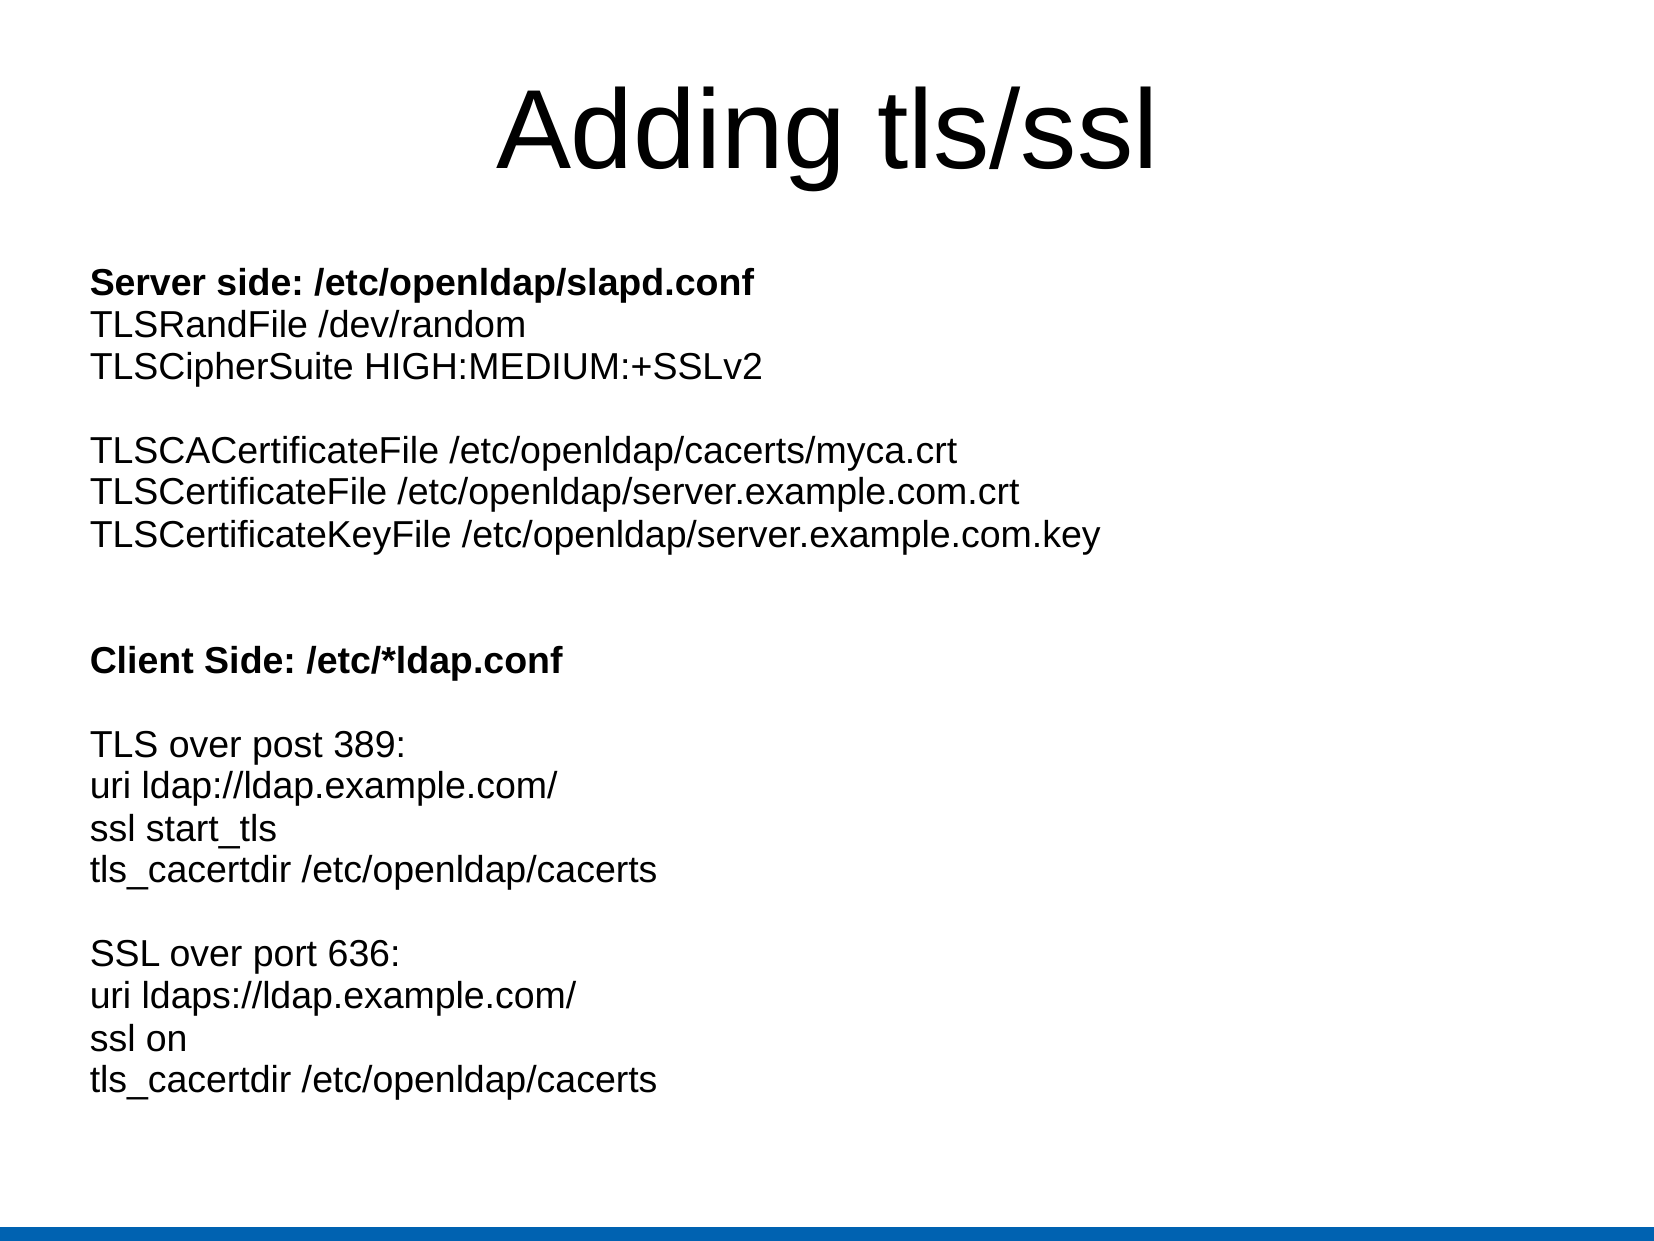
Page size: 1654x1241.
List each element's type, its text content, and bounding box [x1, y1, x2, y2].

title Adding tls/ssl [121, 26, 1533, 234]
text_box Server side: /etc/openldap/slapd.conf TLSRandFile /dev/random TLSCipherSuite HIGH:MEDIUM:+SSLv2 TLSCACertificateFile /etc/openldap/cacerts/myca.crt TLSCertificateFile /etc/openldap/server.example.com.crt TLSCertificateKeyFile /etc/openldap/server.example.com.key Client Side: /etc/*ldap.conf TLS over post 389: uri ldap://ldap.example.com/ ssl start_tls tls_cacertdir /etc/openldap/cacerts SSL over port 636: uri ldaps://ldap.example.com/ ssl on tls_cacertdir /etc/openldap/cacerts [75, 253, 1576, 1193]
